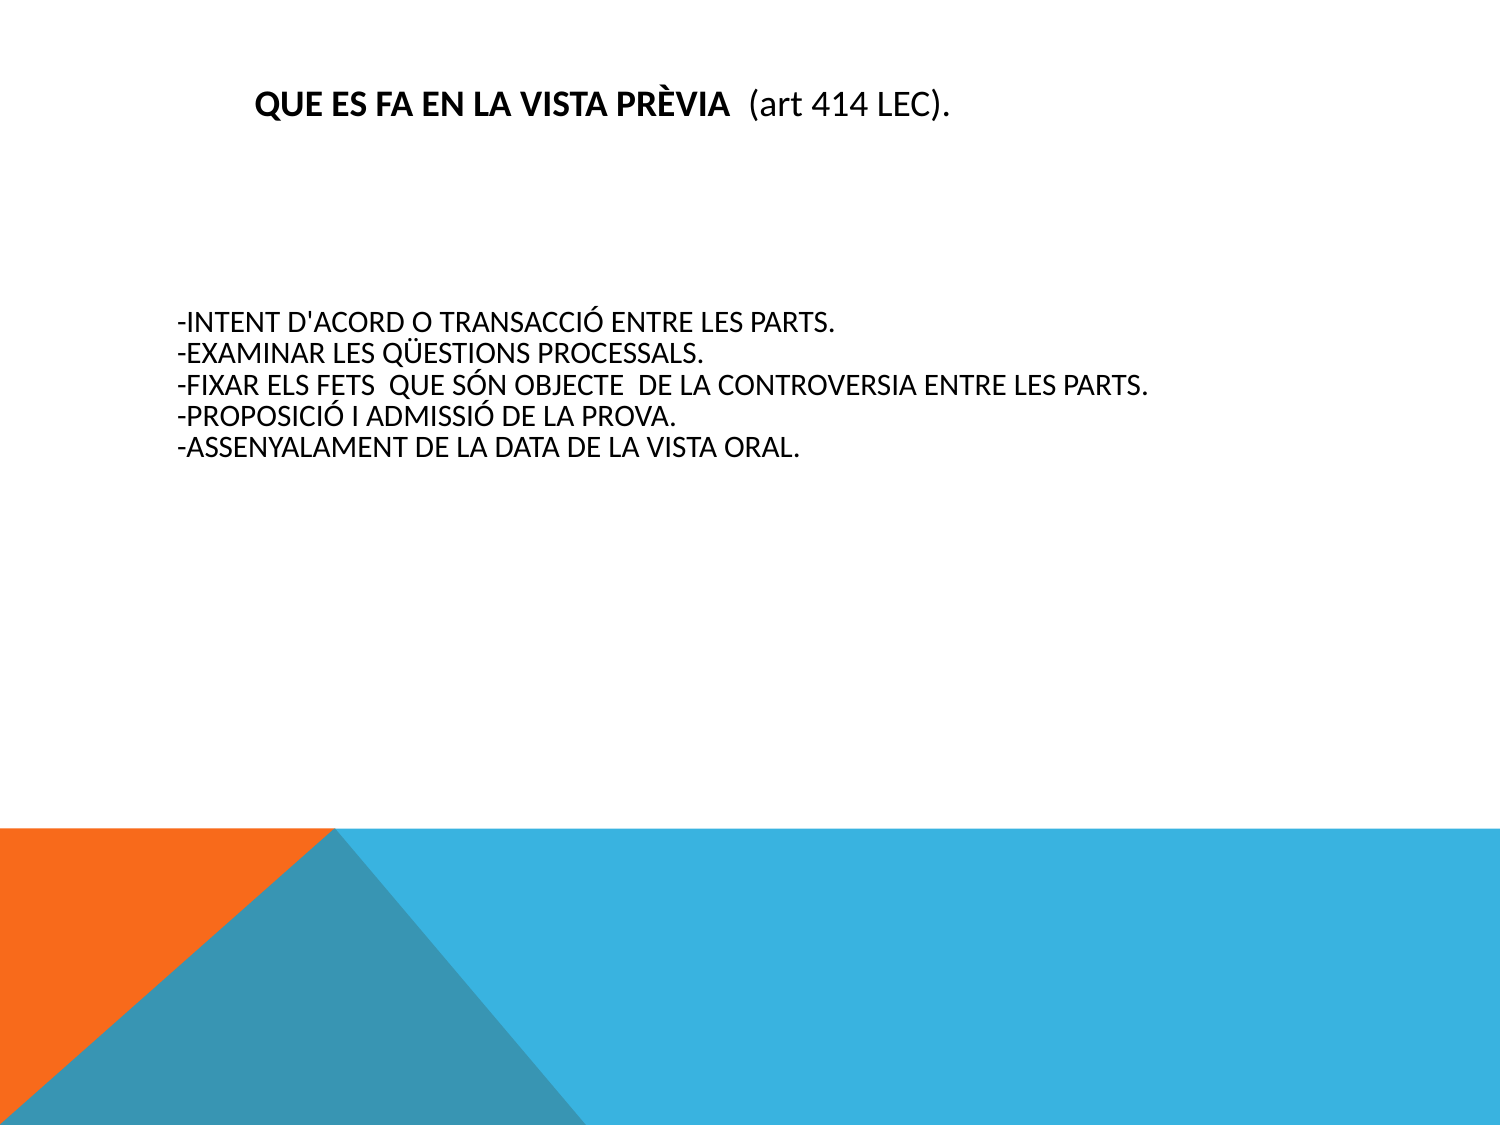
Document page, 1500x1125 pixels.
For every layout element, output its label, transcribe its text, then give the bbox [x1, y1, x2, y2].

title QUE ES FA EN LA VISTA PRÈVIA (art 414 LEC). [254, 66, 1246, 148]
title -INTENT D'ACORD O TRANSACCIÓ ENTRE LES PARTS. -EXAMINAR LES QÜESTIONS PROCESSALS. -FIXAR ELS FETS QUE SÓN OBJECTE DE LA CONTROVERSIA ENTRE LES PARTS. -PROPOSICIÓ I ADMISSIÓ DE LA PROVA. -ASSENYALAMENT DE LA DATA DE LA VISTA ORAL. [177, 247, 1329, 621]
